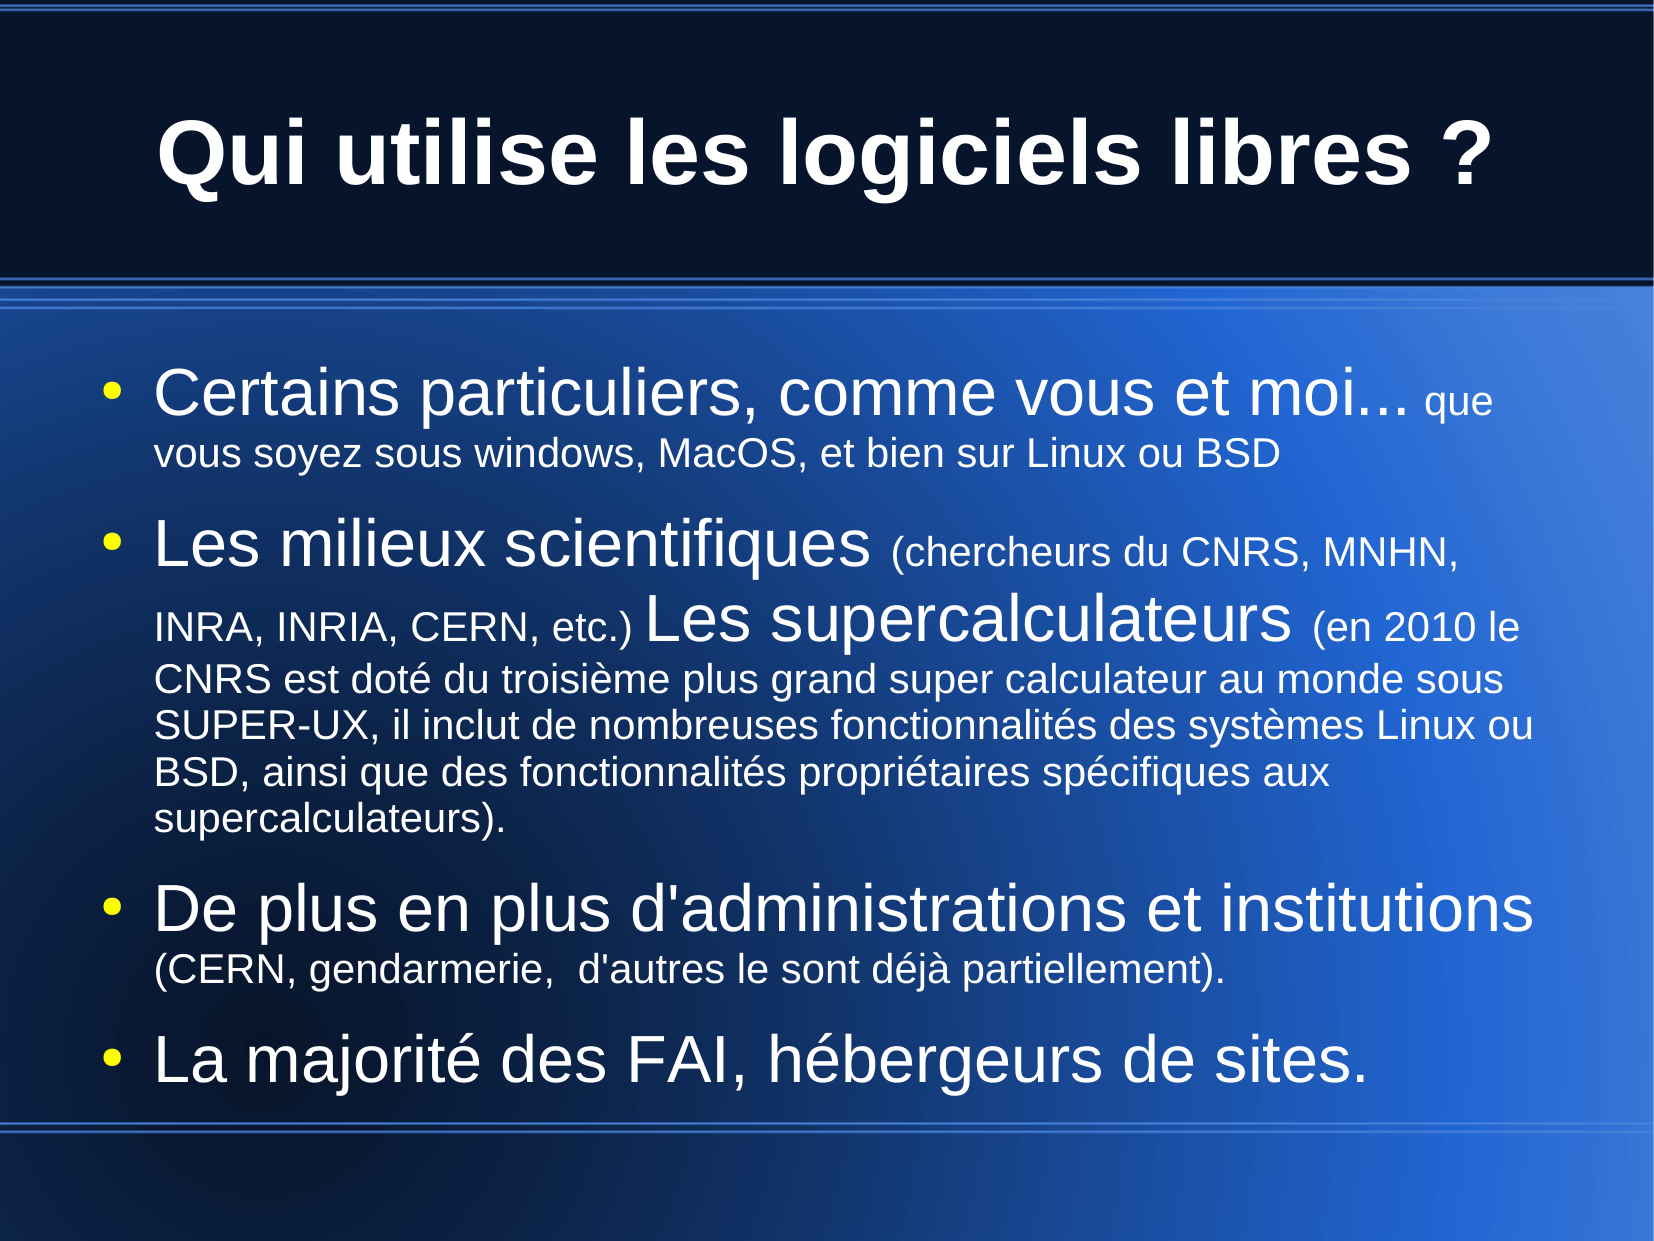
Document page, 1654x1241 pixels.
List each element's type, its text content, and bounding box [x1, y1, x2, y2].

picture [0, 0, 1654, 1241]
title Qui utilise les logiciels libres ? [82, 56, 1571, 250]
list Certains particuliers, comme vous et moi... que vous soyez sous windows, MacOS, et bien sur Linux ou BSD Les milieux scientifiques (chercheurs du CNRS, MNHN, INRA, INRIA, CERN, etc.) Les supercalculateurs (en 2010 le CNRS est doté du troisième plus grand super calculateur au monde sous SUPER-UX, il inclut de nombreuses fonctionnalités des systèmes Linux ou BSD, ainsi que des fonctionnalités propriétaires spécifiques aux supercalculateurs). De plus en plus d'administrations et institutions (CERN, gendarmerie, d'autres le sont déjà partiellement). La majorité des FAI, hébergeurs de sites. [82, 355, 1571, 1159]
